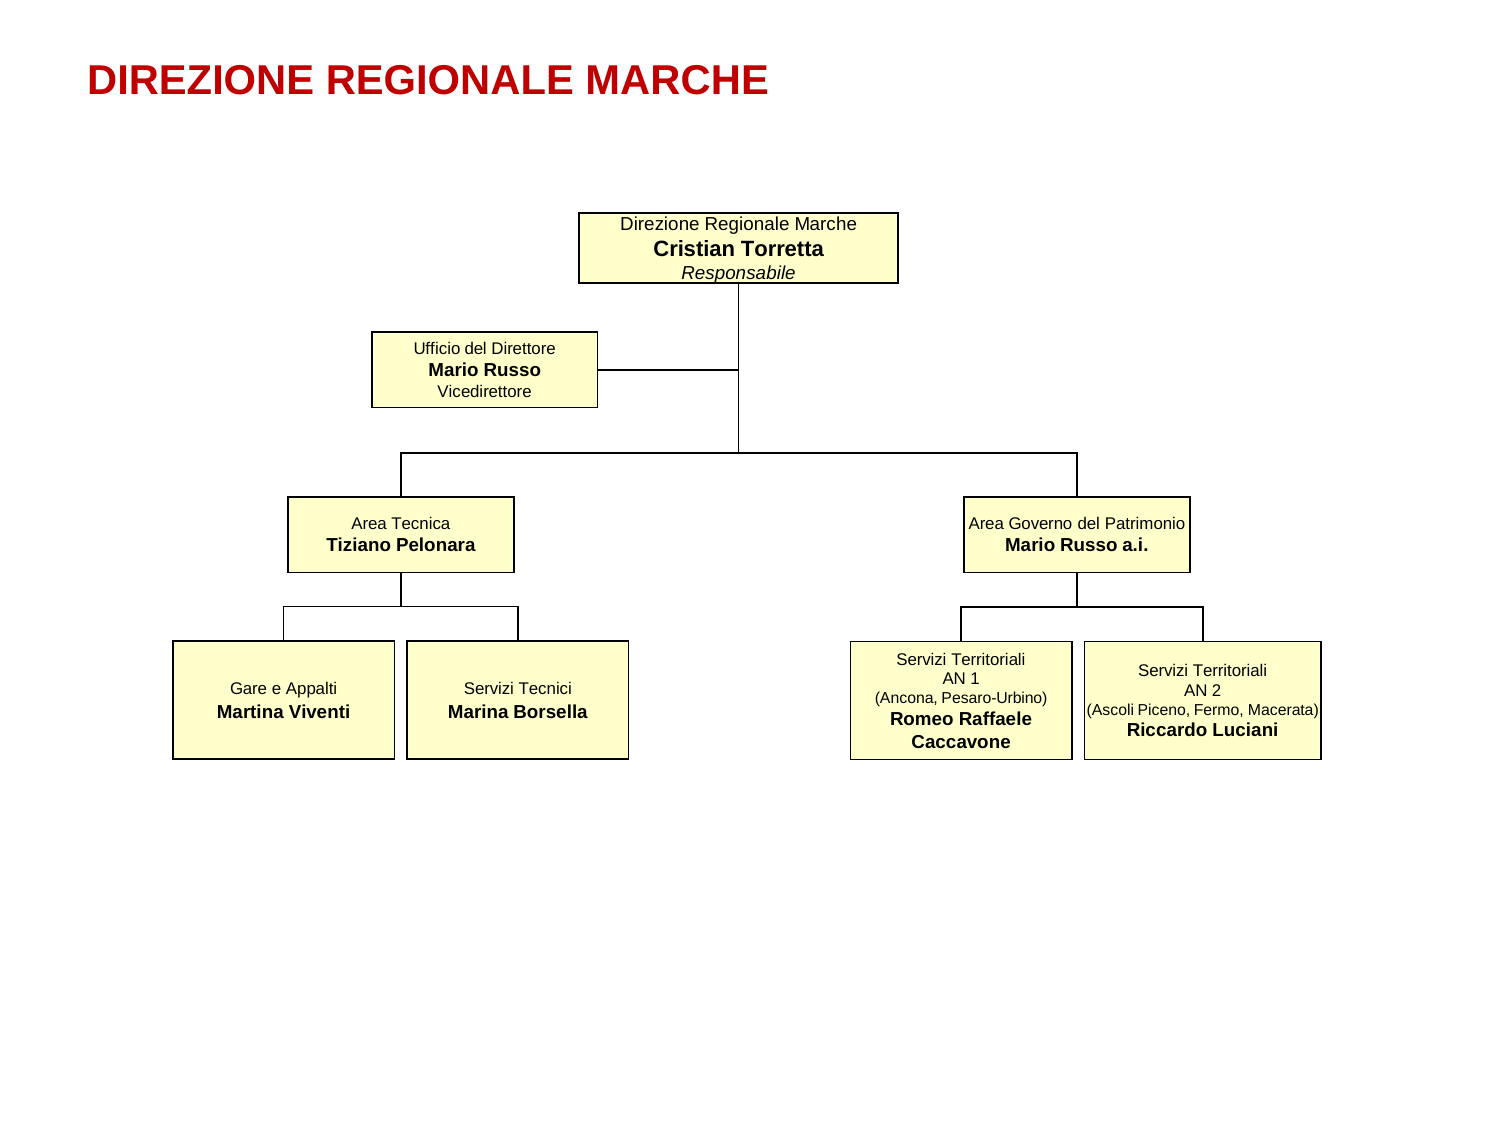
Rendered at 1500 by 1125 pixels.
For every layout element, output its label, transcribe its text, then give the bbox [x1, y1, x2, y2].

text_box DIREZIONE REGIONALE MARCHE [72, 45, 1462, 128]
picture [171, 206, 1329, 764]
